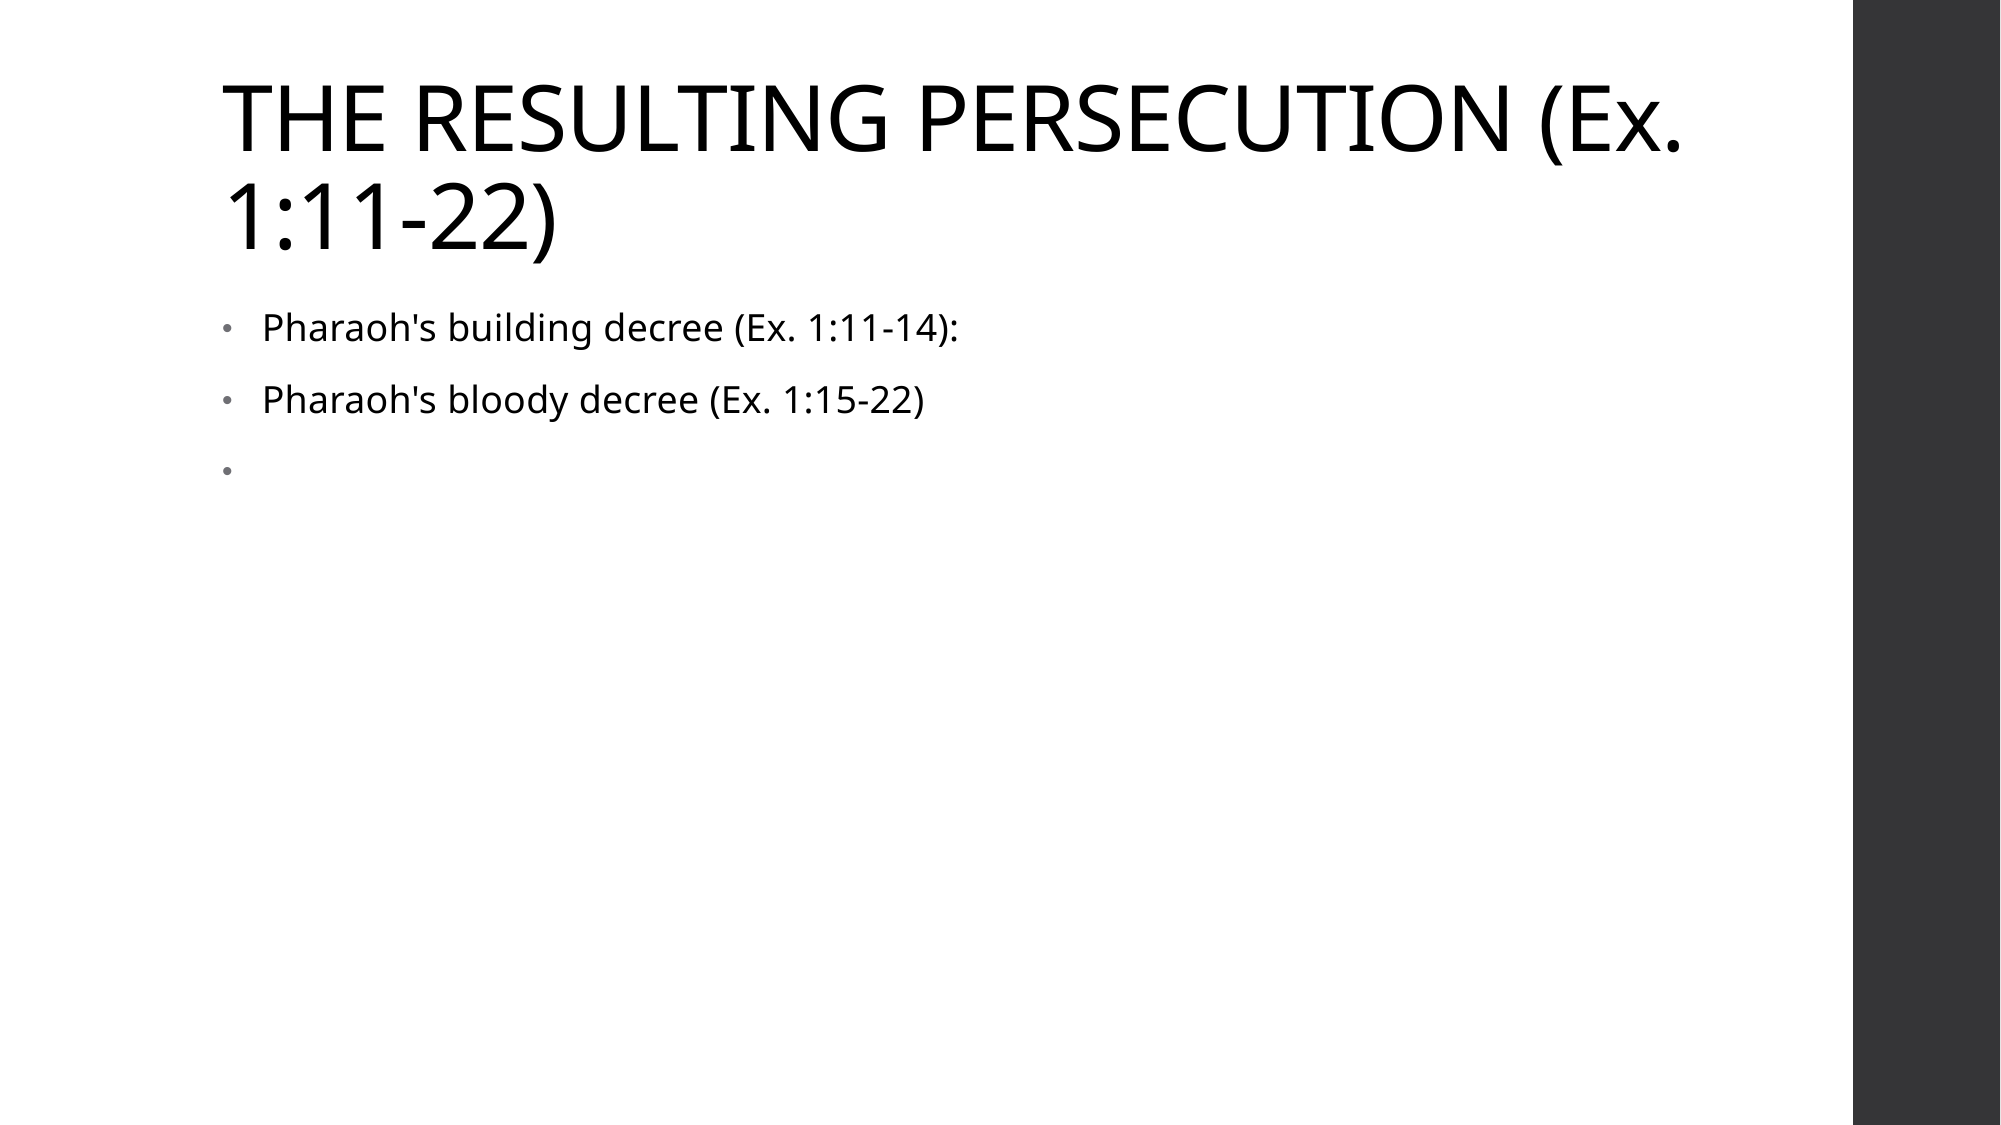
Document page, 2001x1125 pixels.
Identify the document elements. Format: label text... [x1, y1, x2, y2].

title THE RESULTING PERSECUTION (Ex. 1:11-22) [206, 60, 1797, 278]
list Pharaoh's building decree (Ex. 1:11-14): Pharaoh's bloody decree (Ex. 1:15-22) [206, 299, 1617, 1014]
